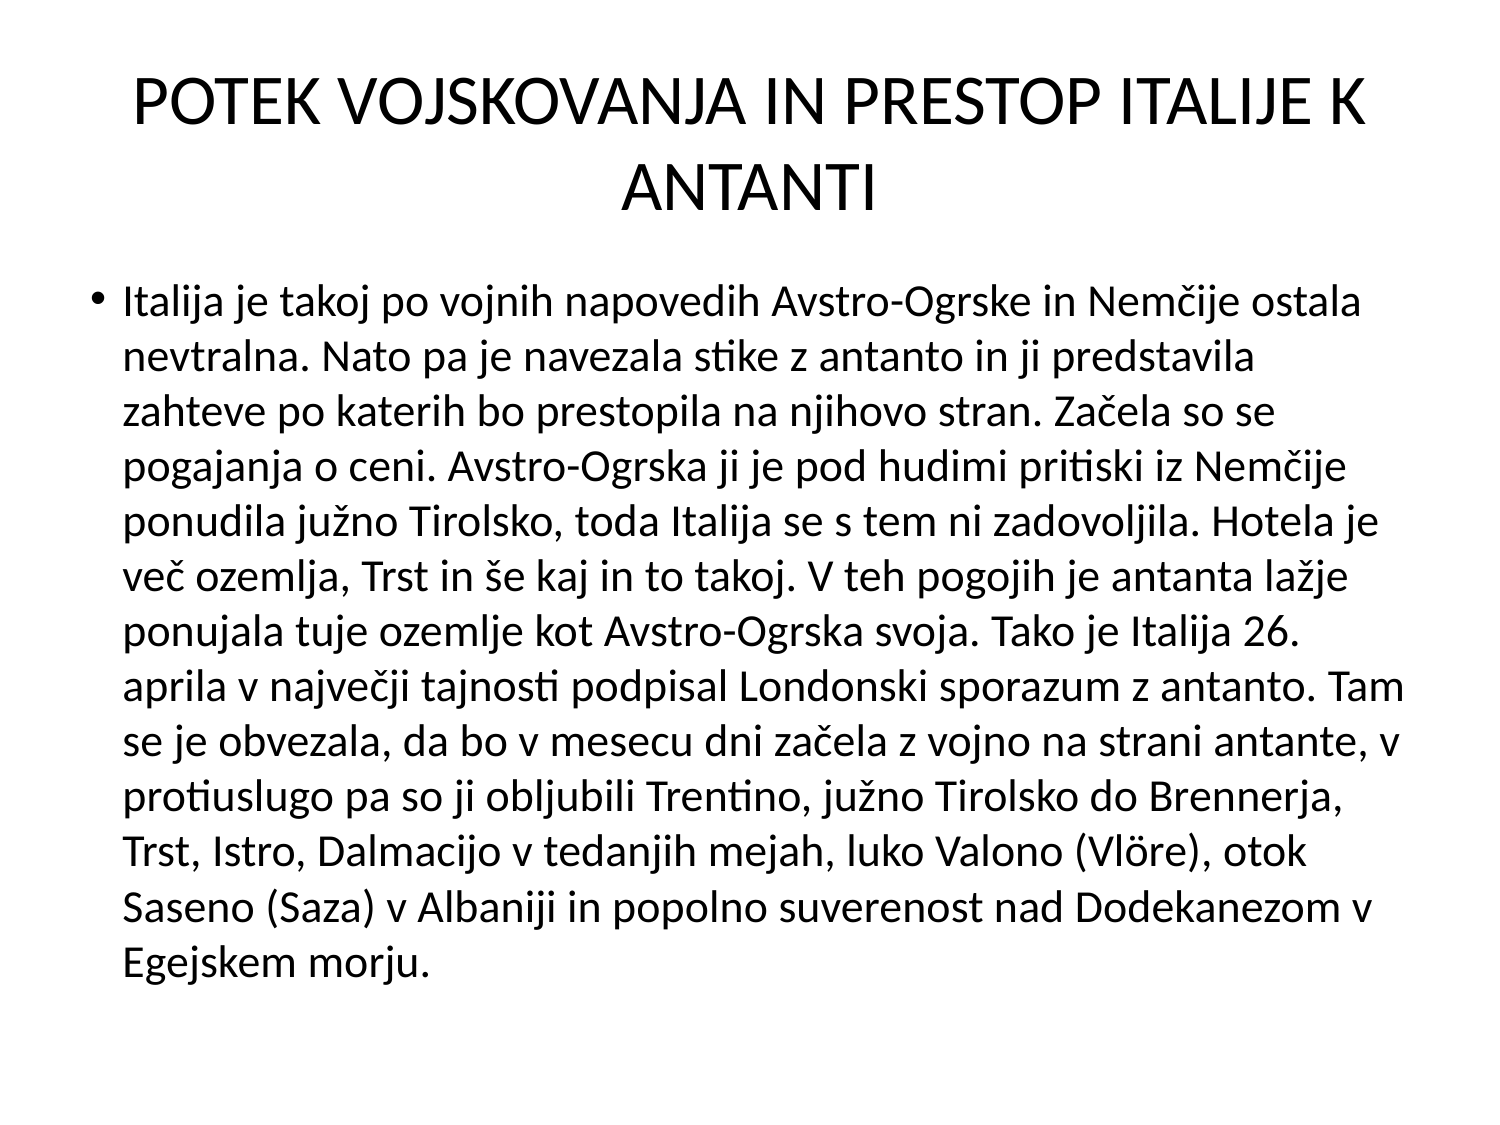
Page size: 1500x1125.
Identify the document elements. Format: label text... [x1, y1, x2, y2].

title POTEK VOJSKOVANJA IN PRESTOP ITALIJE K ANTANTI [75, 45, 1425, 233]
list Italija je takoj po vojnih napovedih Avstro-Ogrske in Nemčije ostala nevtralna. Nato pa je navezala stike z antanto in ji predstavila zahteve po katerih bo prestopila na njihovo stran. Začela so se pogajanja o ceni. Avstro-Ogrska ji je pod hudimi pritiski iz Nemčije ponudila južno Tirolsko, toda Italija se s tem ni zadovoljila. Hotela je več ozemlja, Trst in še kaj in to takoj. V teh pogojih je antanta lažje ponujala tuje ozemlje kot Avstro-Ogrska svoja. Tako je Italija 26. aprila v največji tajnosti podpisal Londonski sporazum z antanto. Tam se je obvezala, da bo v mesecu dni začela z vojno na strani antante, v protiuslugo pa so ji obljubili Trentino, južno Tirolsko do Brennerja, Trst, Istro, Dalmacijo v tedanjih mejah, luko Valono (Vlöre), otok Saseno (Saza) v Albaniji in popolno suverenost nad Dodekanezom v Egejskem morju. [75, 262, 1425, 1005]
